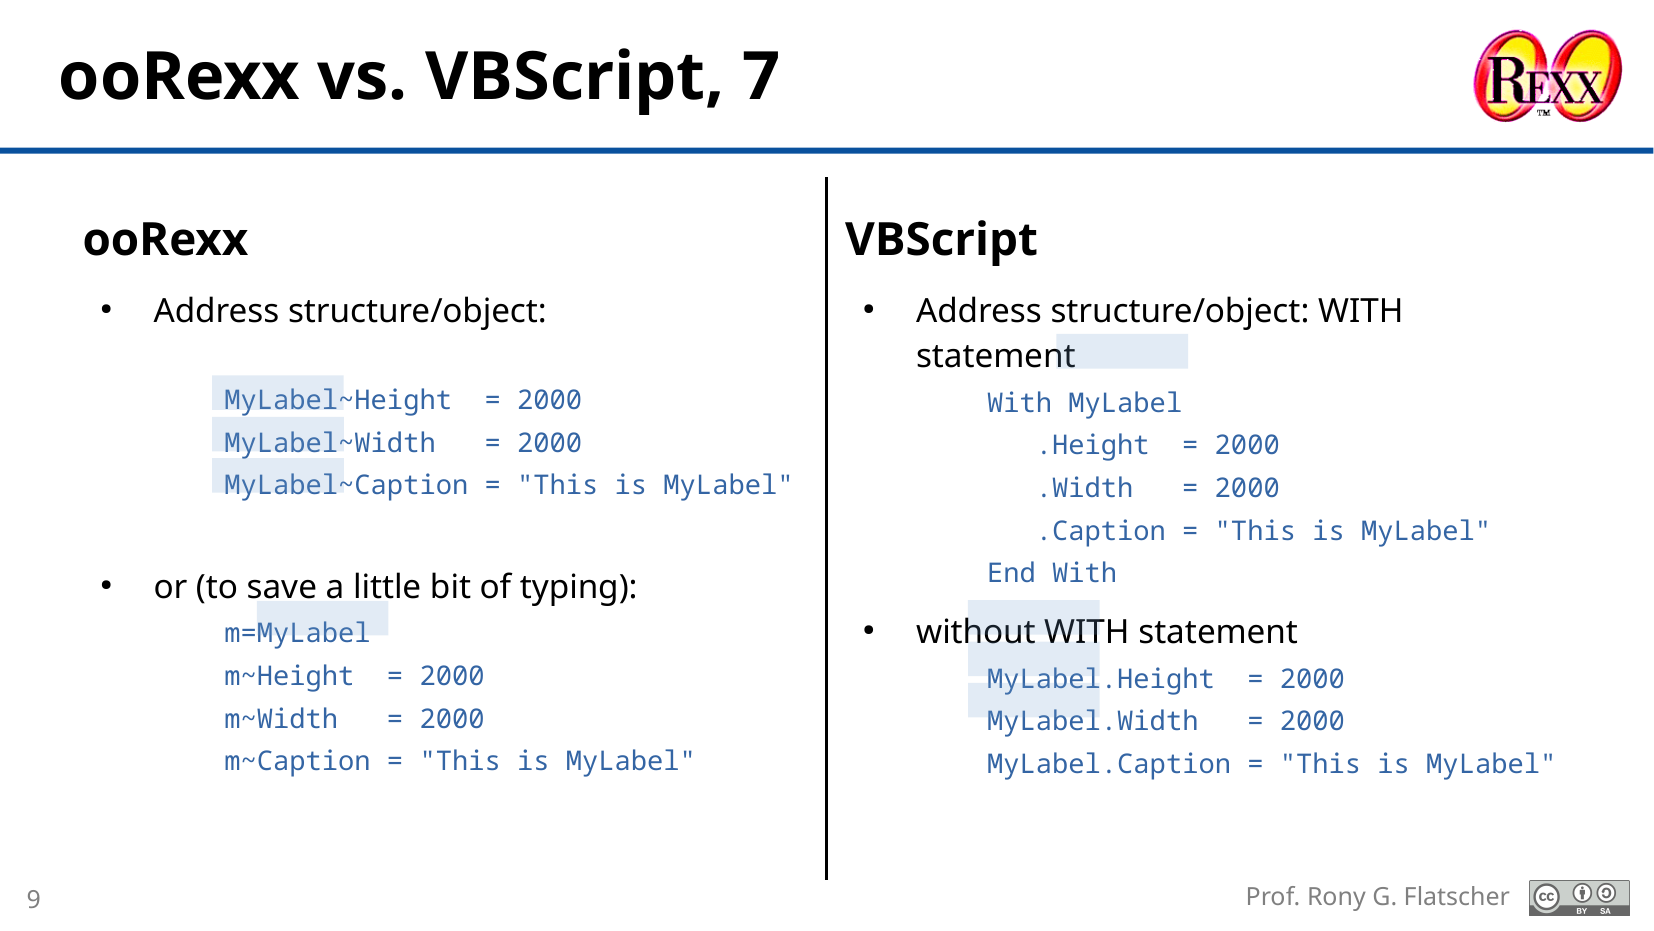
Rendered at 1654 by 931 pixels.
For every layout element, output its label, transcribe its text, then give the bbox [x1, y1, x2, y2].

text_box [968, 641, 1100, 677]
list ooRexx Address structure/object: MyLabel~Height = 2000 MyLabel~Width = 2000 MyLabel~Caption = "This is MyLabel" or (to save a little bit of typing): m=MyLabel m~Height = 2000 m~Width = 2000 m~Caption = "This is MyLabel" [82, 206, 809, 857]
text_box [212, 416, 344, 452]
list VBScript Address structure/object: WITH statement With MyLabel .Height = 2000 .Width = 2000 .Caption = "This is MyLabel" End With without WITH statement MyLabel.Height = 2000 MyLabel.Width = 2000 MyLabel.Caption = "This is MyLabel" [845, 206, 1572, 857]
text_box [968, 682, 1100, 718]
text_box [967, 600, 1100, 635]
text_box [212, 375, 344, 410]
text_box [1056, 333, 1189, 369]
title ooRexx vs. VBScript, 7 [0, 0, 1654, 148]
text_box [256, 600, 389, 636]
text_box [212, 458, 344, 493]
